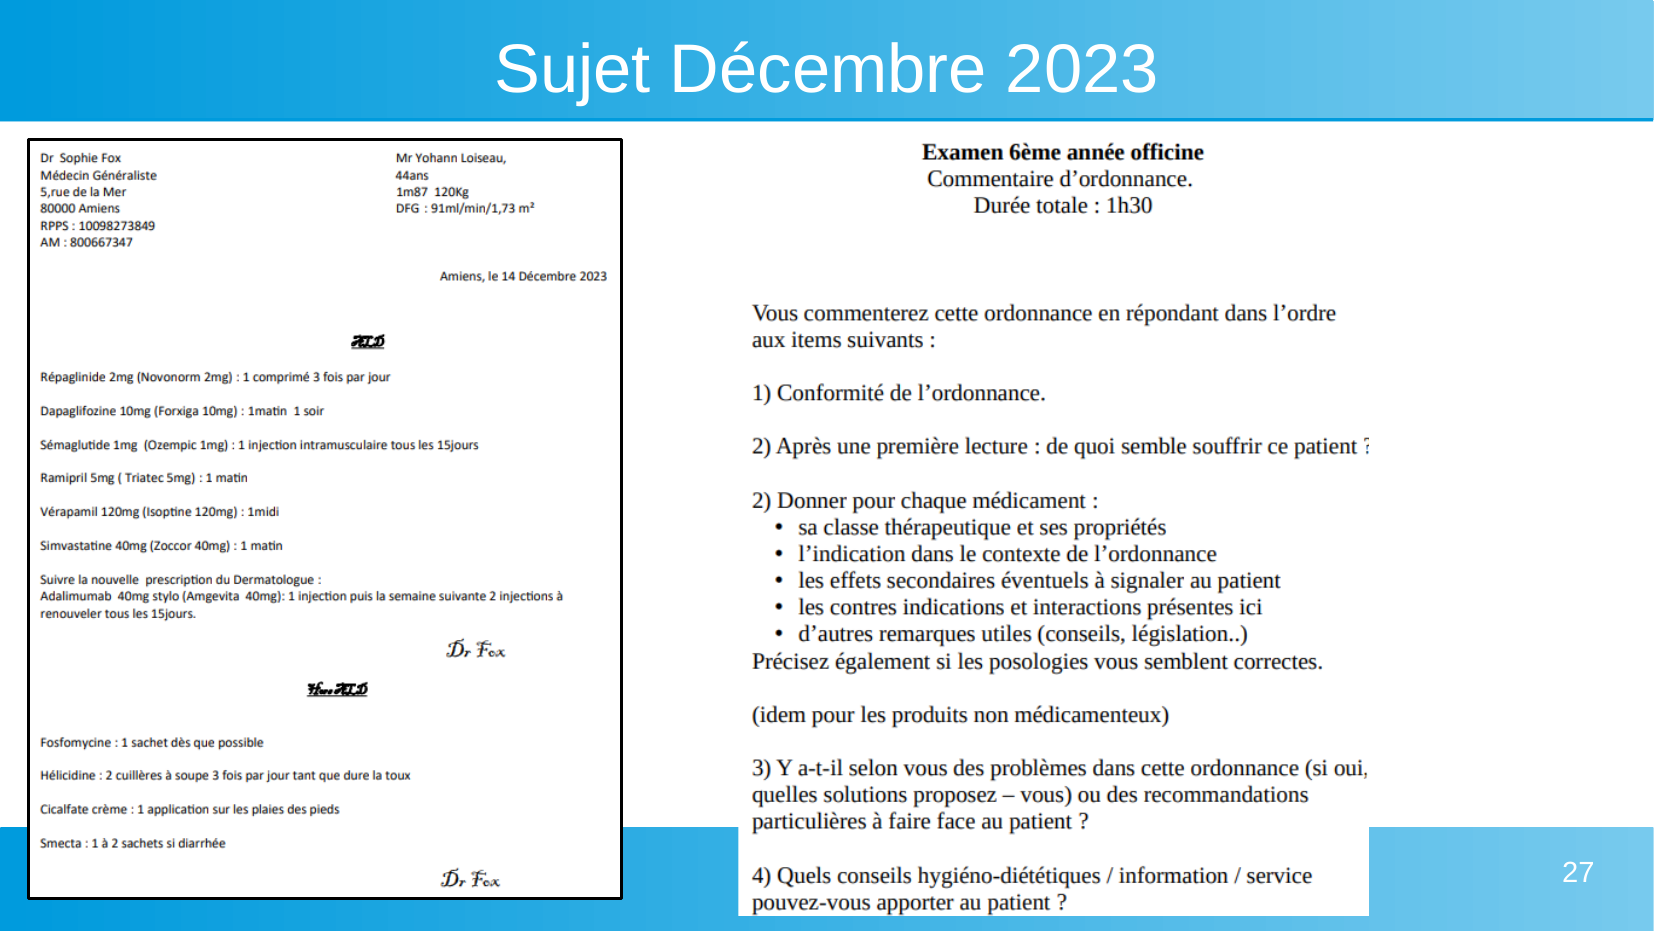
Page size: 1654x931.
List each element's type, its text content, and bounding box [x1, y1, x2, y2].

picture [29, 140, 621, 898]
title Sujet Décembre 2023 [59, 29, 1595, 108]
picture [738, 133, 1369, 916]
